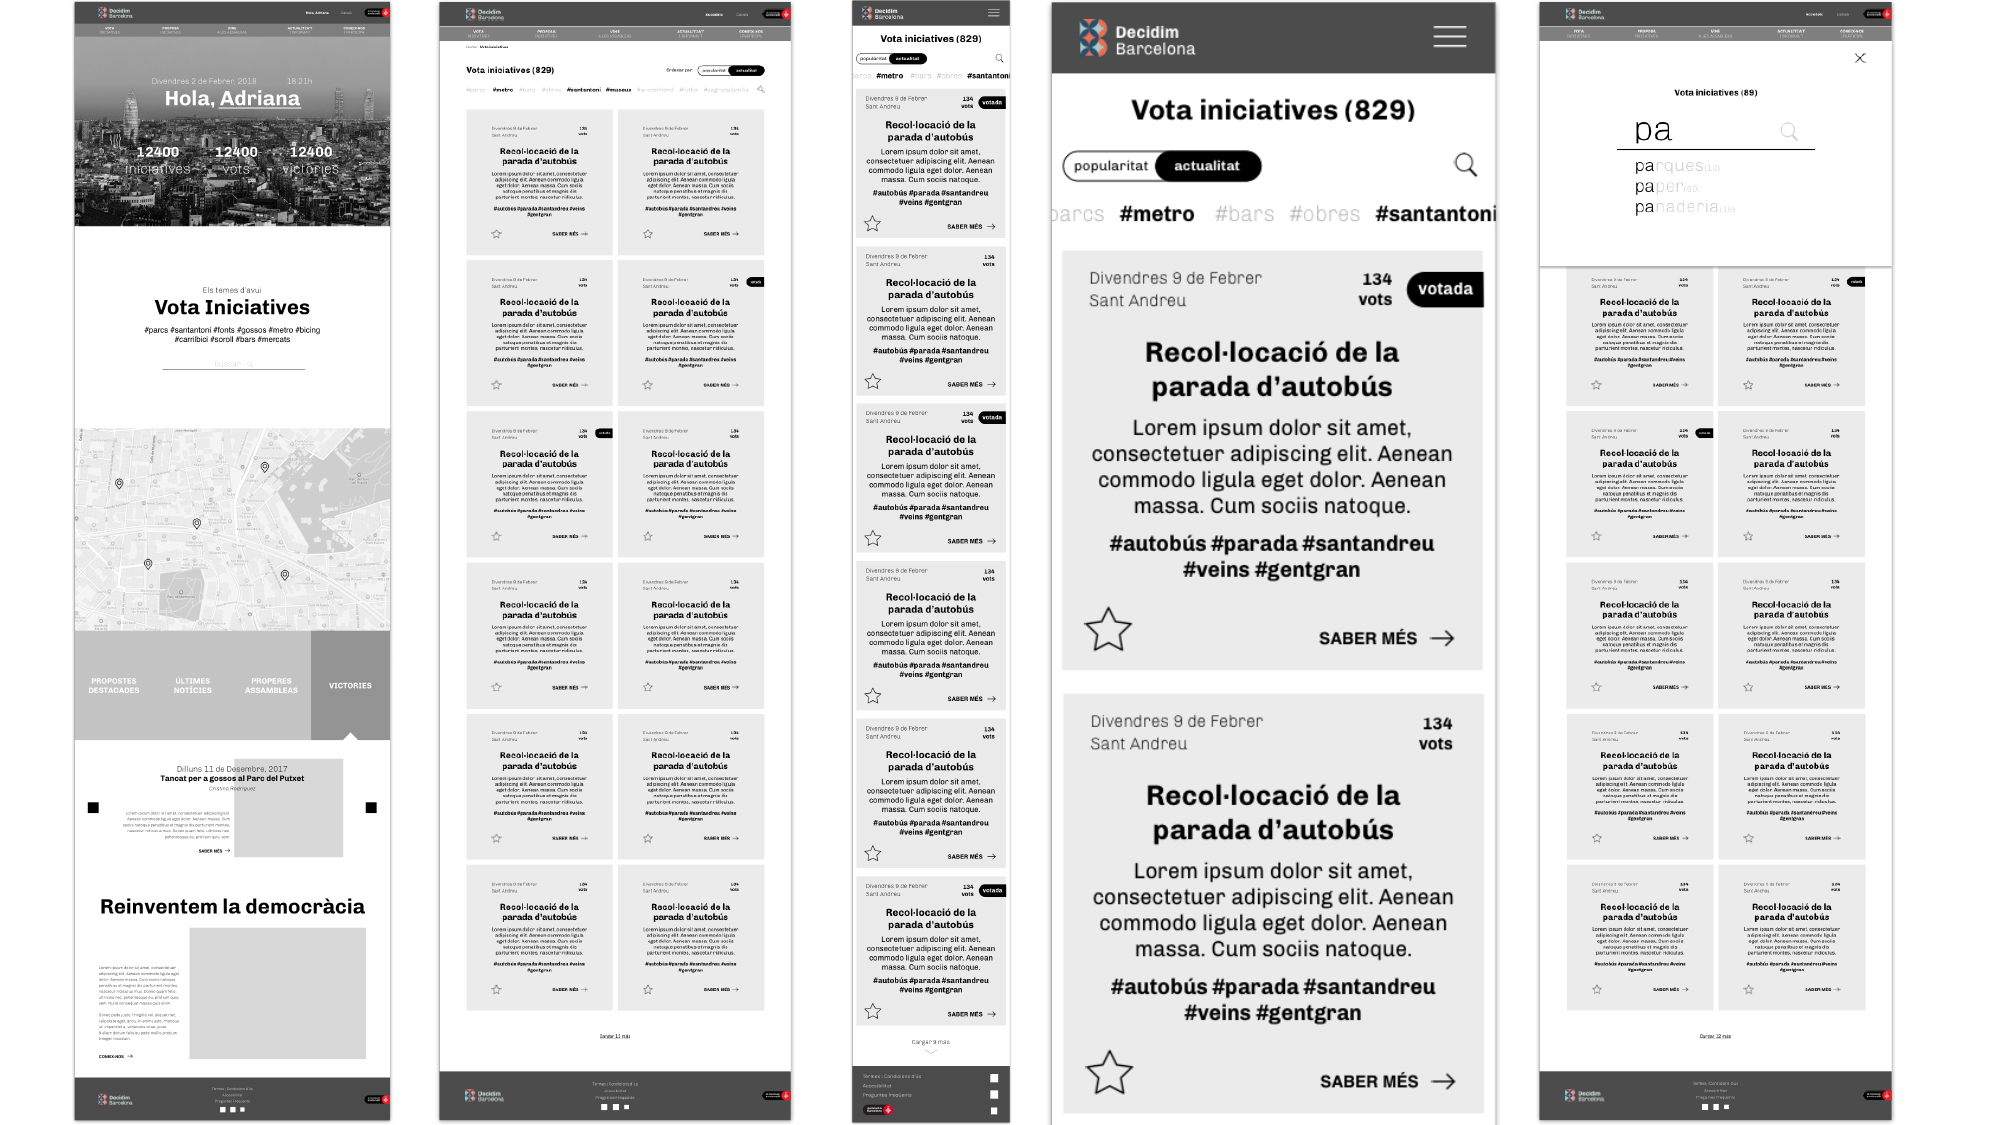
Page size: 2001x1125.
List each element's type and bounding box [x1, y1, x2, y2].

picture [71, 0, 394, 1125]
picture [435, 0, 795, 1125]
picture [1535, 0, 1896, 1125]
picture [1046, 0, 1502, 1125]
picture [850, 0, 1012, 1125]
